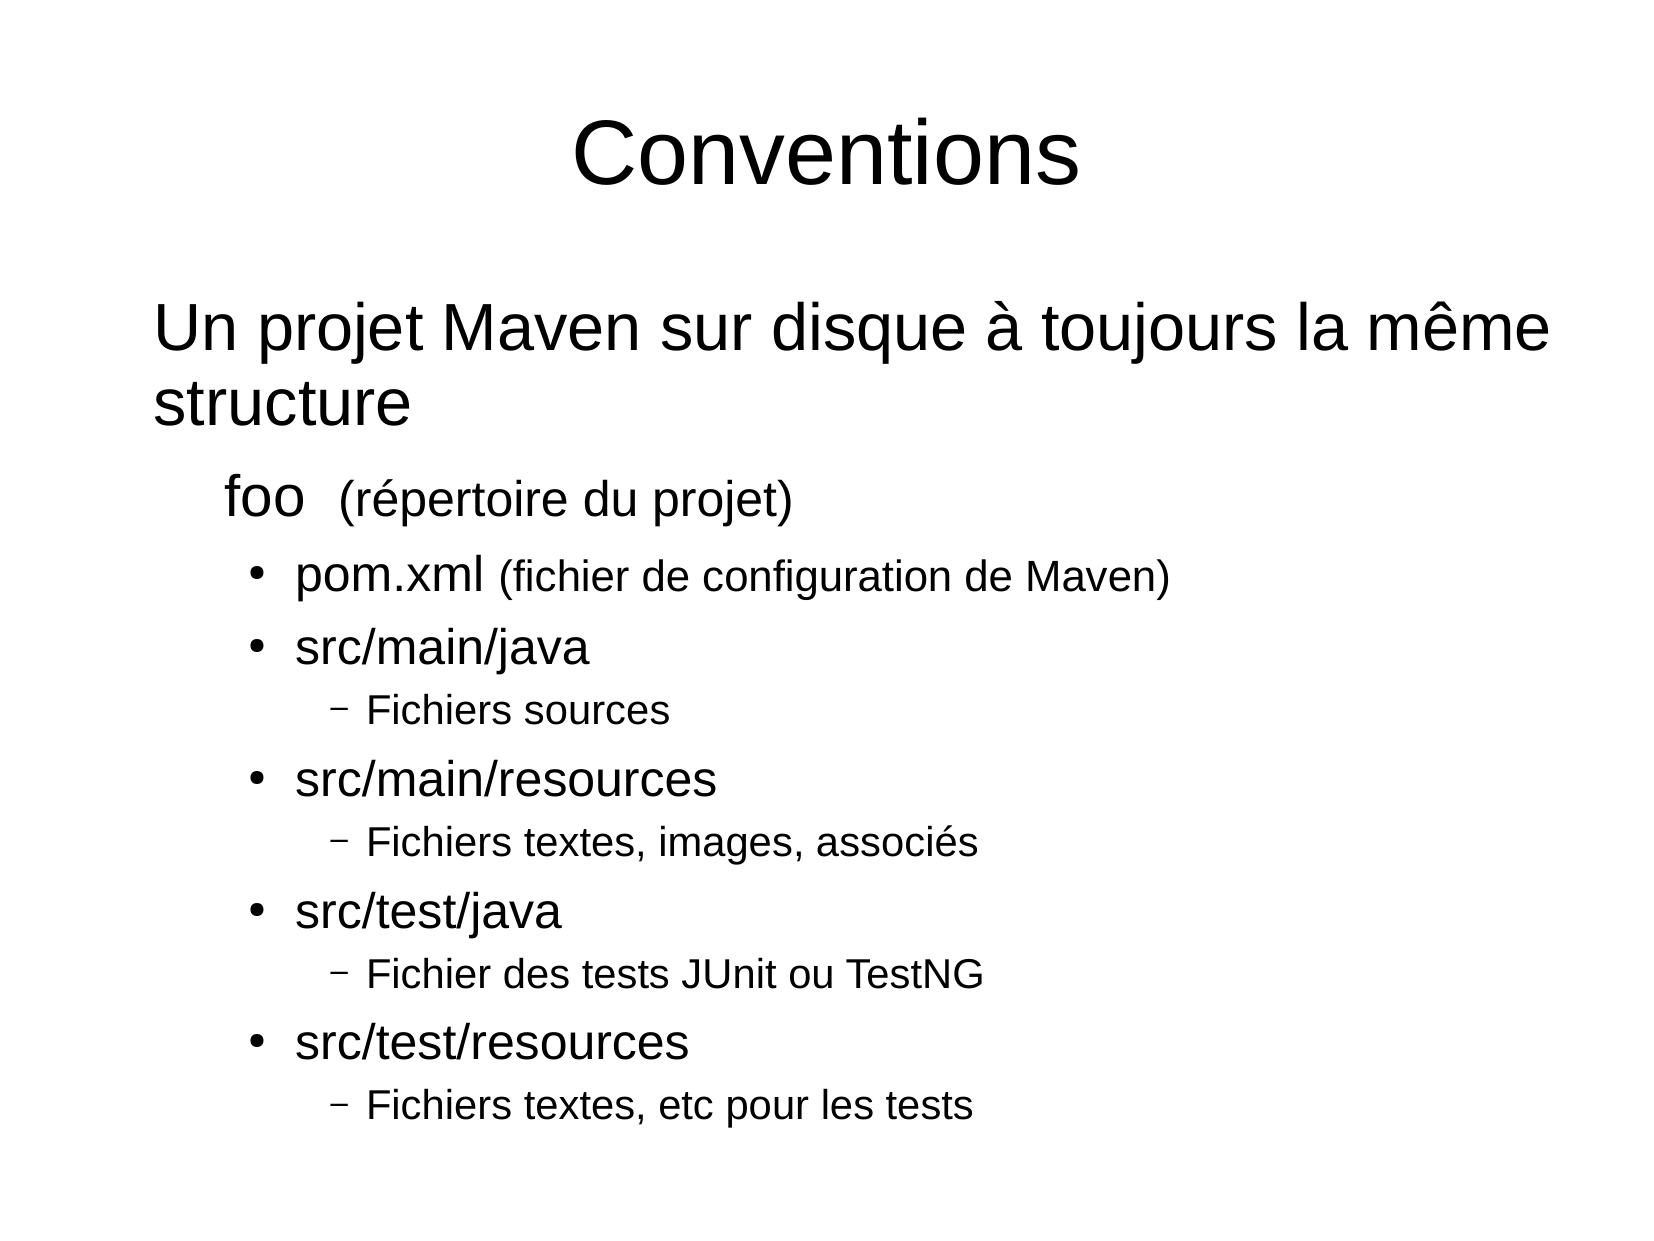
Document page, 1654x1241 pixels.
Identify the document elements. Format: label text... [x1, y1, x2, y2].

title Conventions [82, 49, 1571, 257]
list Un projet Maven sur disque à toujours la même structure foo (répertoire du projet) pom.xml (fichier de configuration de Maven) src/main/java Fichiers sources src/main/resources Fichiers textes, images, associés src/test/java Fichier des tests JUnit ou TestNG src/test/resources Fichiers textes, etc pour les tests [82, 290, 1571, 1141]
